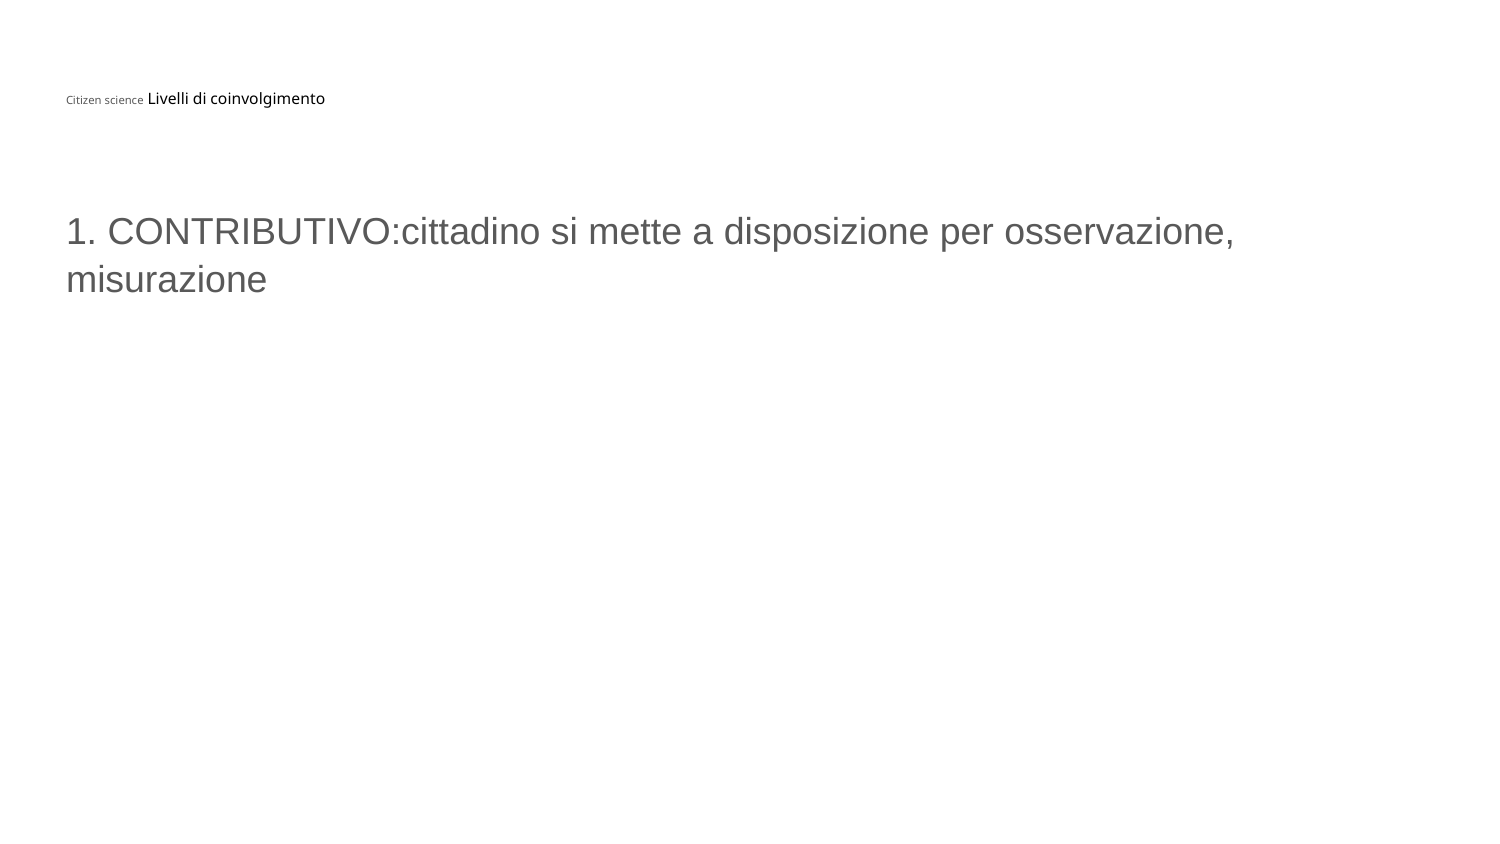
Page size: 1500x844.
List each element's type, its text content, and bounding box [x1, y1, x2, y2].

title Citizen science Livelli di coinvolgimento [51, 72, 1449, 167]
list 1. CONTRIBUTIVO:cittadino si mette a disposizione per osservazione, misurazione [51, 189, 1449, 750]
